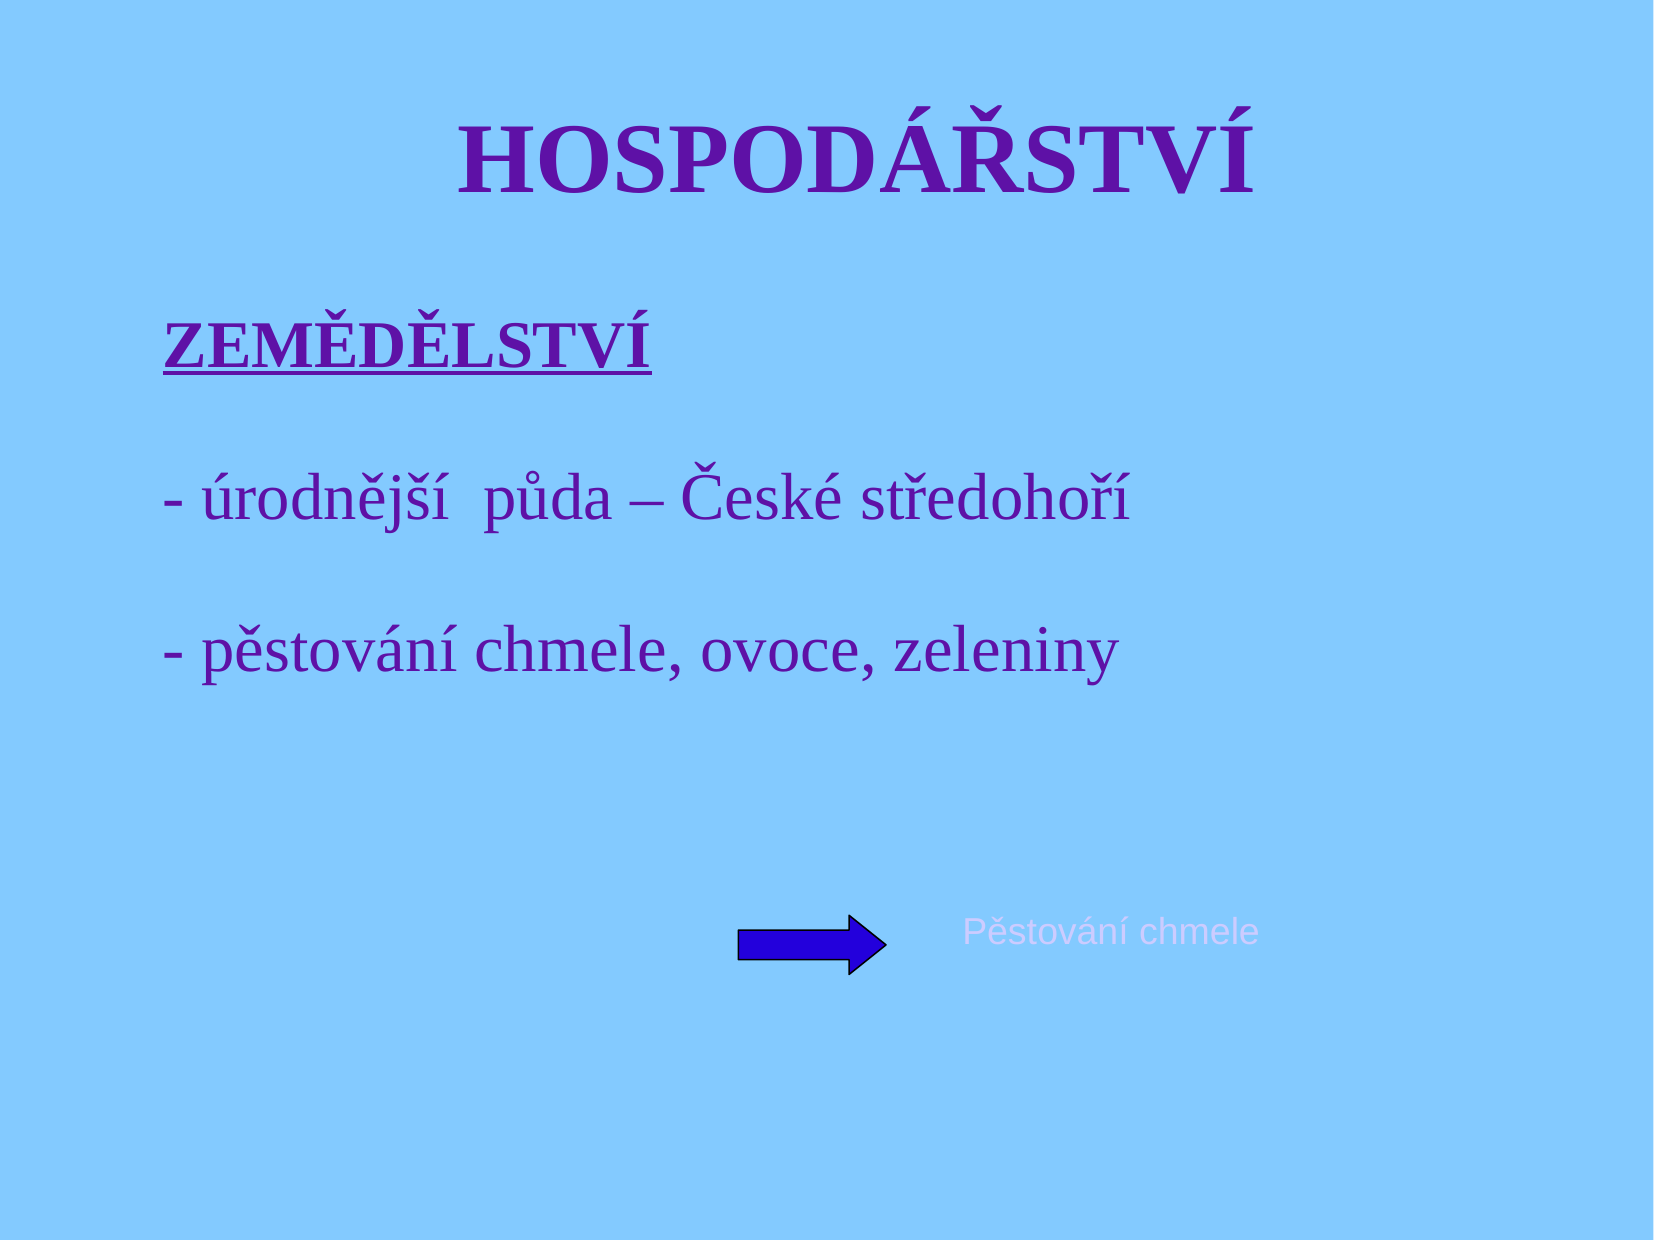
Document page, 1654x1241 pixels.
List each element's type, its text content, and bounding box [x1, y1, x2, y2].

text_box [738, 915, 887, 975]
text_box HOSPODÁŘSTVÍ [442, 88, 1654, 295]
text_box Pěstování chmele [947, 903, 1300, 975]
text_box ZEMĚDĚLSTVÍ - úrodnější půda – České středohoří - pěstování chmele, ovoce, zeleniny [147, 295, 1654, 680]
